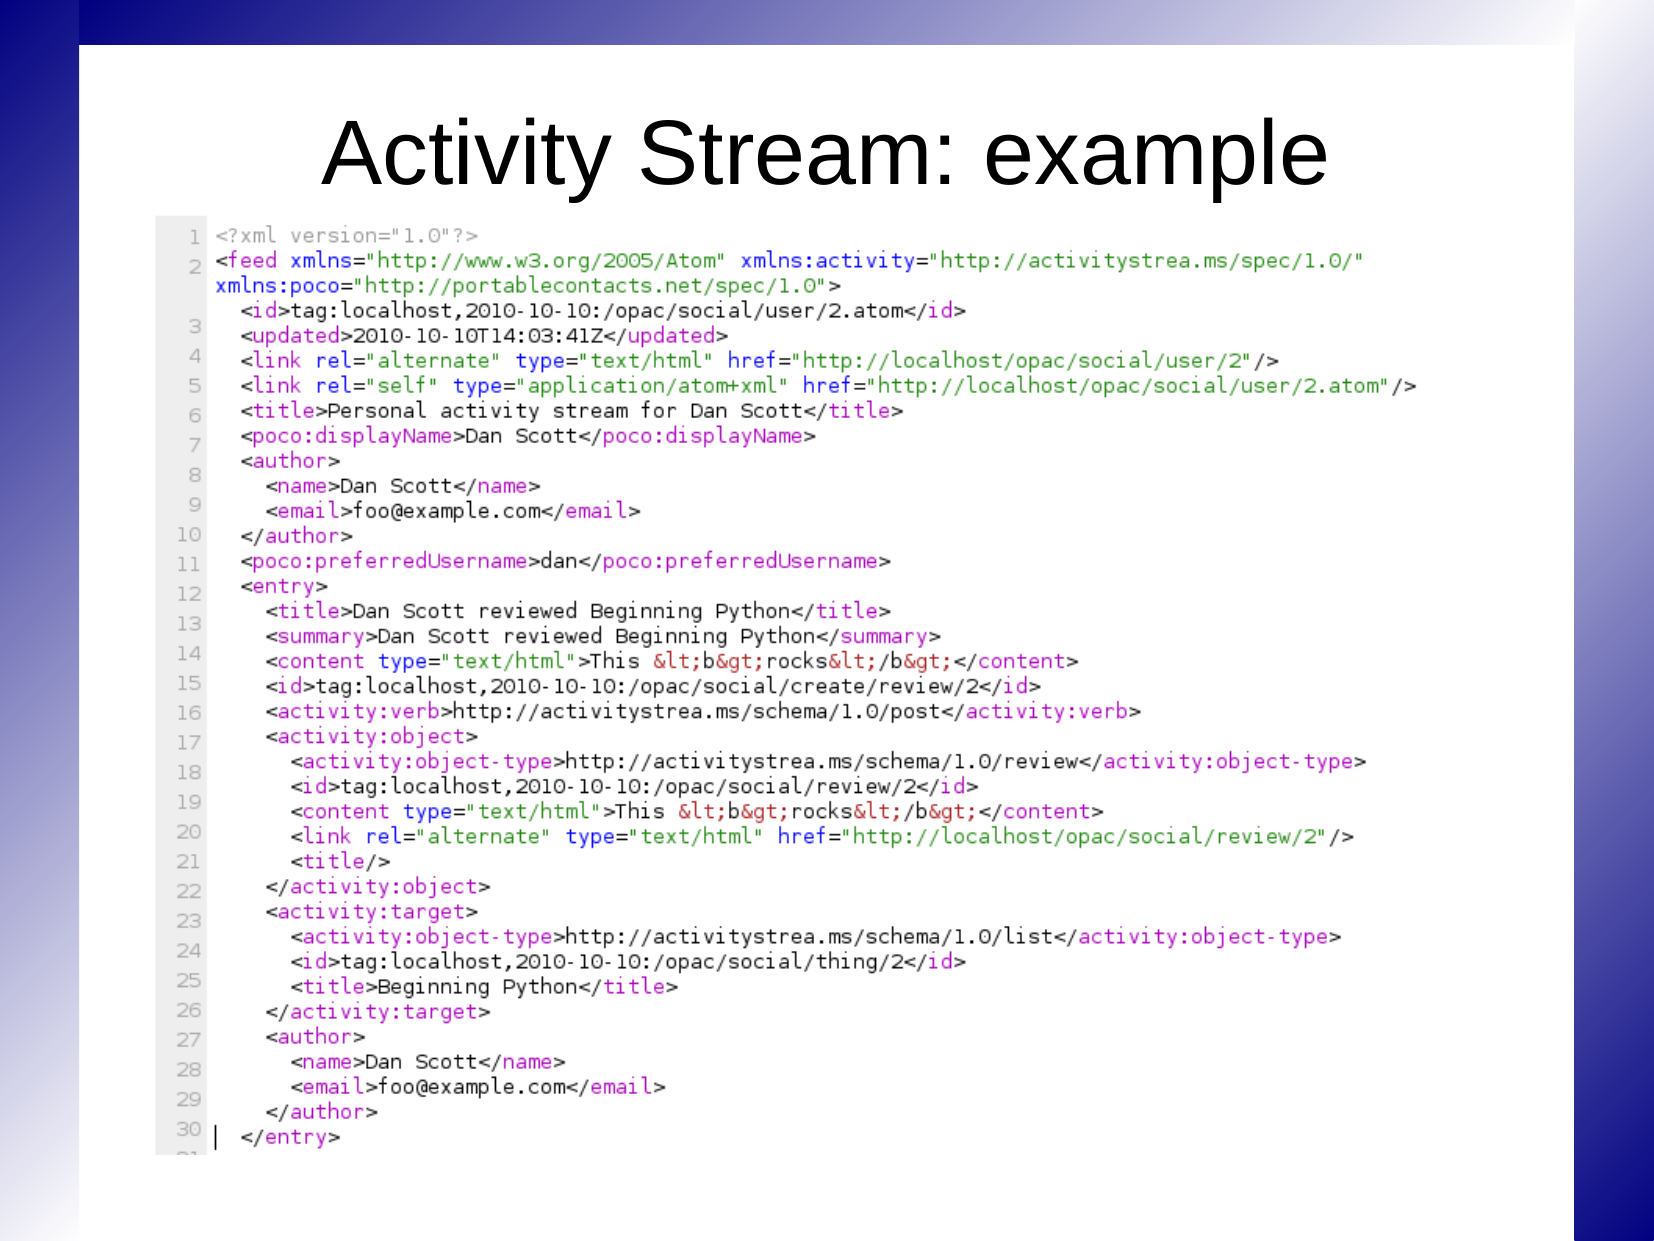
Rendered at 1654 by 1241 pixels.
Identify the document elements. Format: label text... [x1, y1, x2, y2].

picture [154, 250, 1474, 1155]
title Activity Stream: example [82, 56, 1571, 250]
